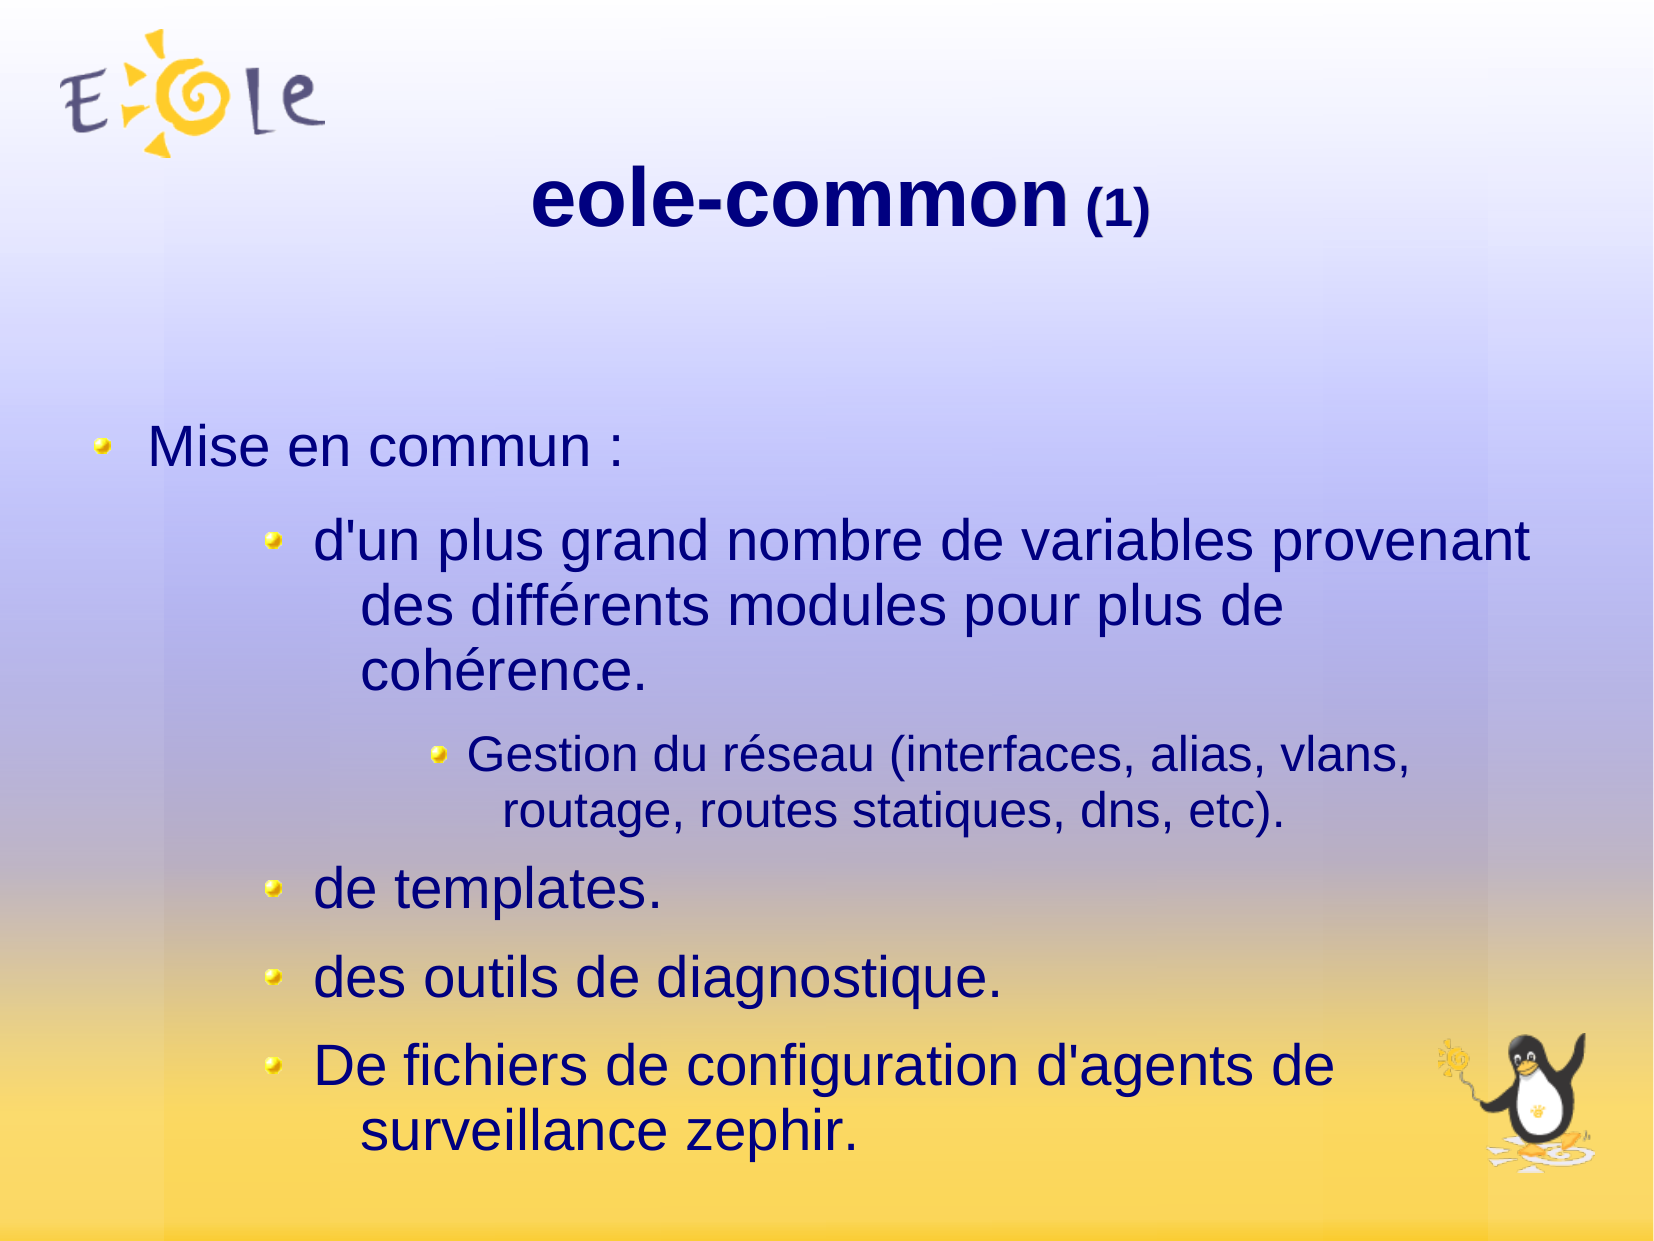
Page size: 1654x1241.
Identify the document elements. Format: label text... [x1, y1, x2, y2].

list Mise en commun : d'un plus grand nombre de variables provenant des différents modules pour plus de cohérence. Gestion du réseau (interfaces, alias, vlans, routage, routes statiques, dns, etc). de templates. des outils de diagnostique. De fichiers de configuration d'agents de surveillance zephir. [76, 413, 1566, 1241]
picture [0, 0, 1654, 1241]
text_box eole-common (1) [515, 143, 1206, 266]
